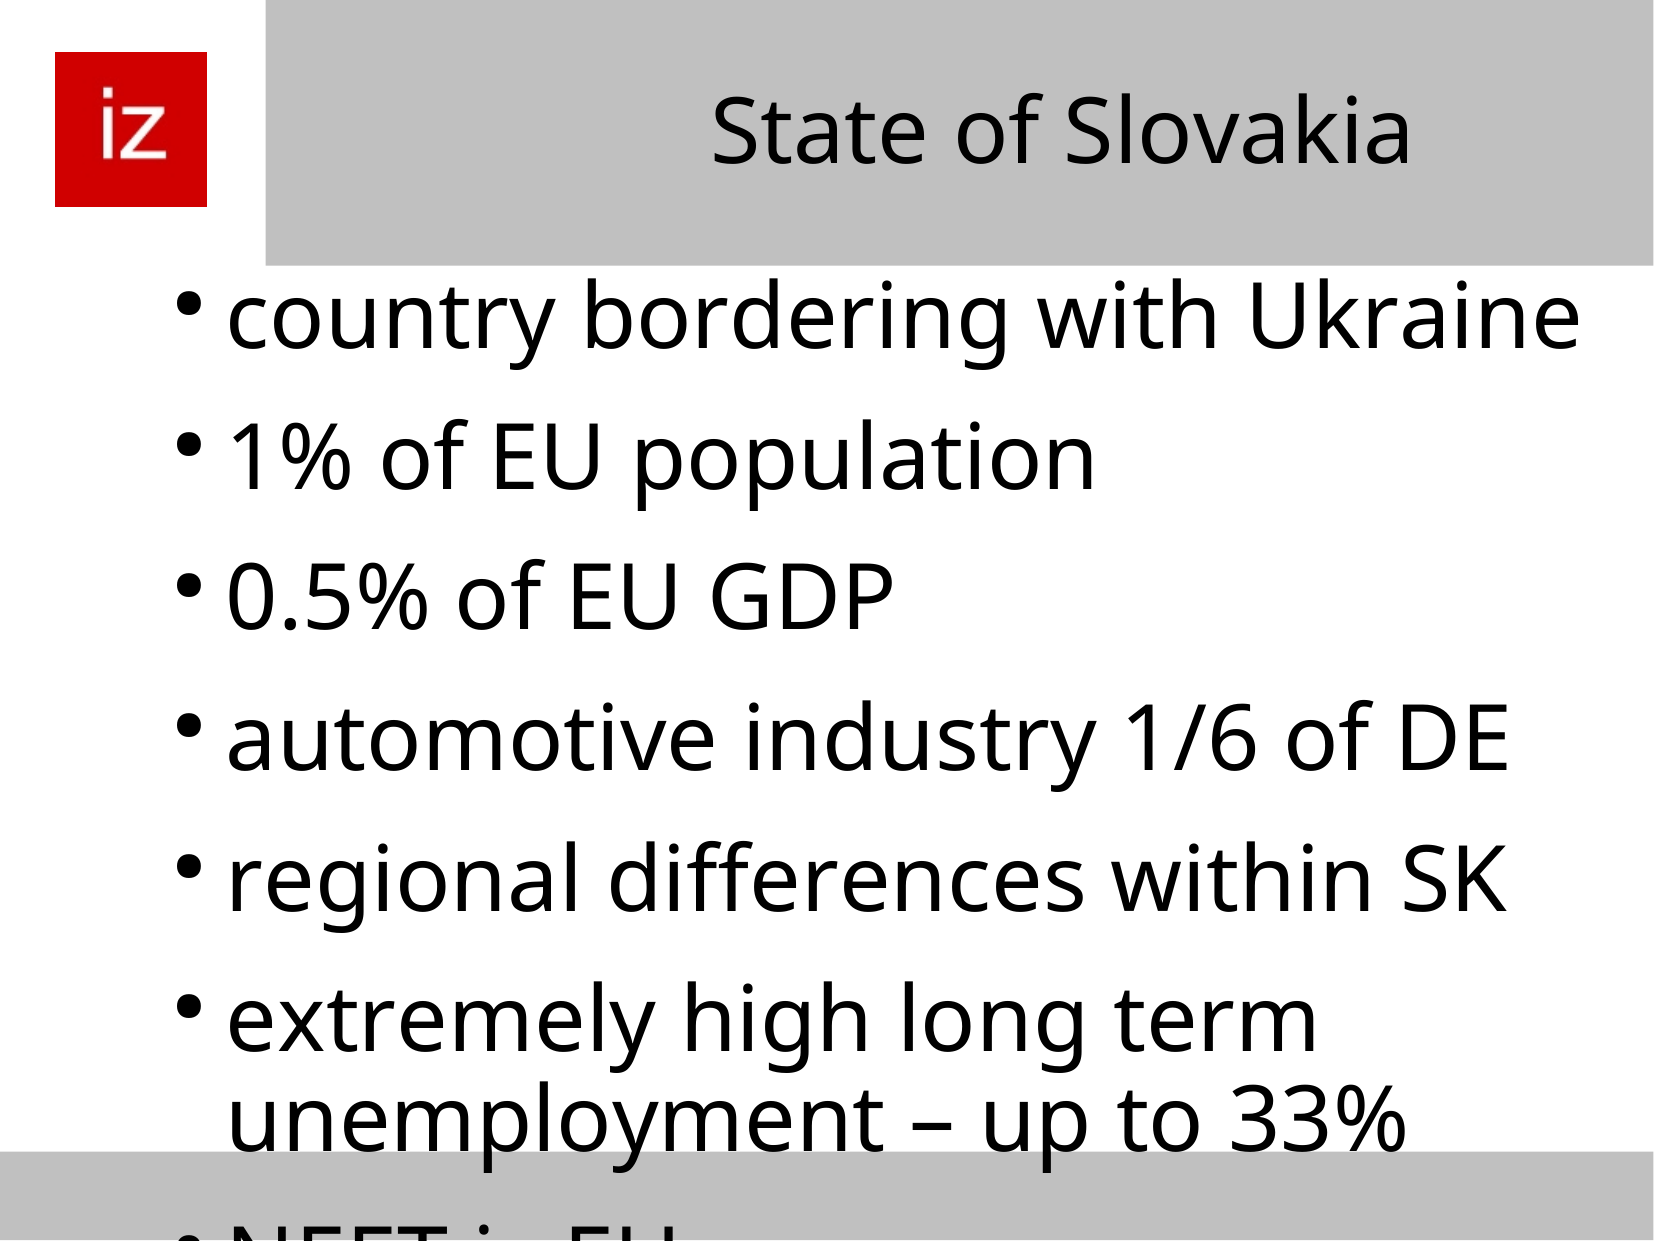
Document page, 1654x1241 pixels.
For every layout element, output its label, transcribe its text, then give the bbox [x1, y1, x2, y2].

list country bordering with Ukraine 1% of EU population 0.5% of EU GDP automotive industry 1/6 of DE regional differences within SK extremely high long term unemployment – up to 33% NEET is EU average [59, 268, 1595, 1182]
picture [55, 52, 207, 207]
title State of Slovakia [561, 29, 1565, 237]
